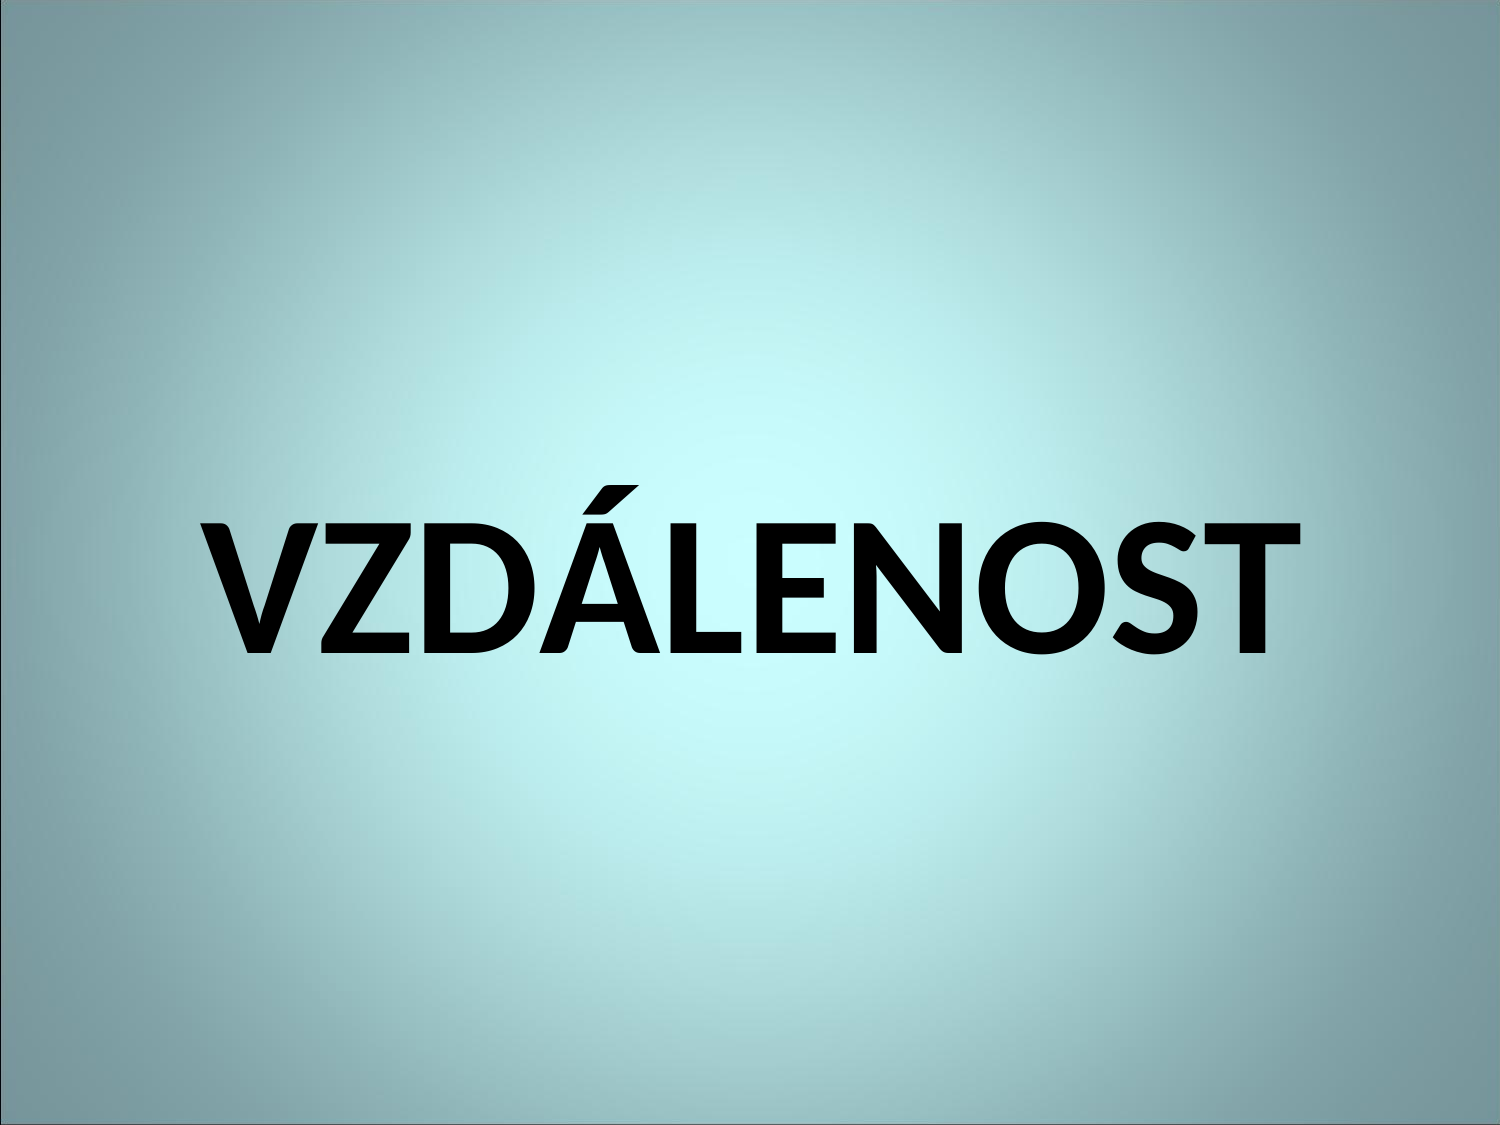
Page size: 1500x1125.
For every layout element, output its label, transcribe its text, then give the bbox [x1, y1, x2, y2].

picture [0, 0, 1500, 1125]
title VZDÁLENOST [76, 445, 1427, 701]
